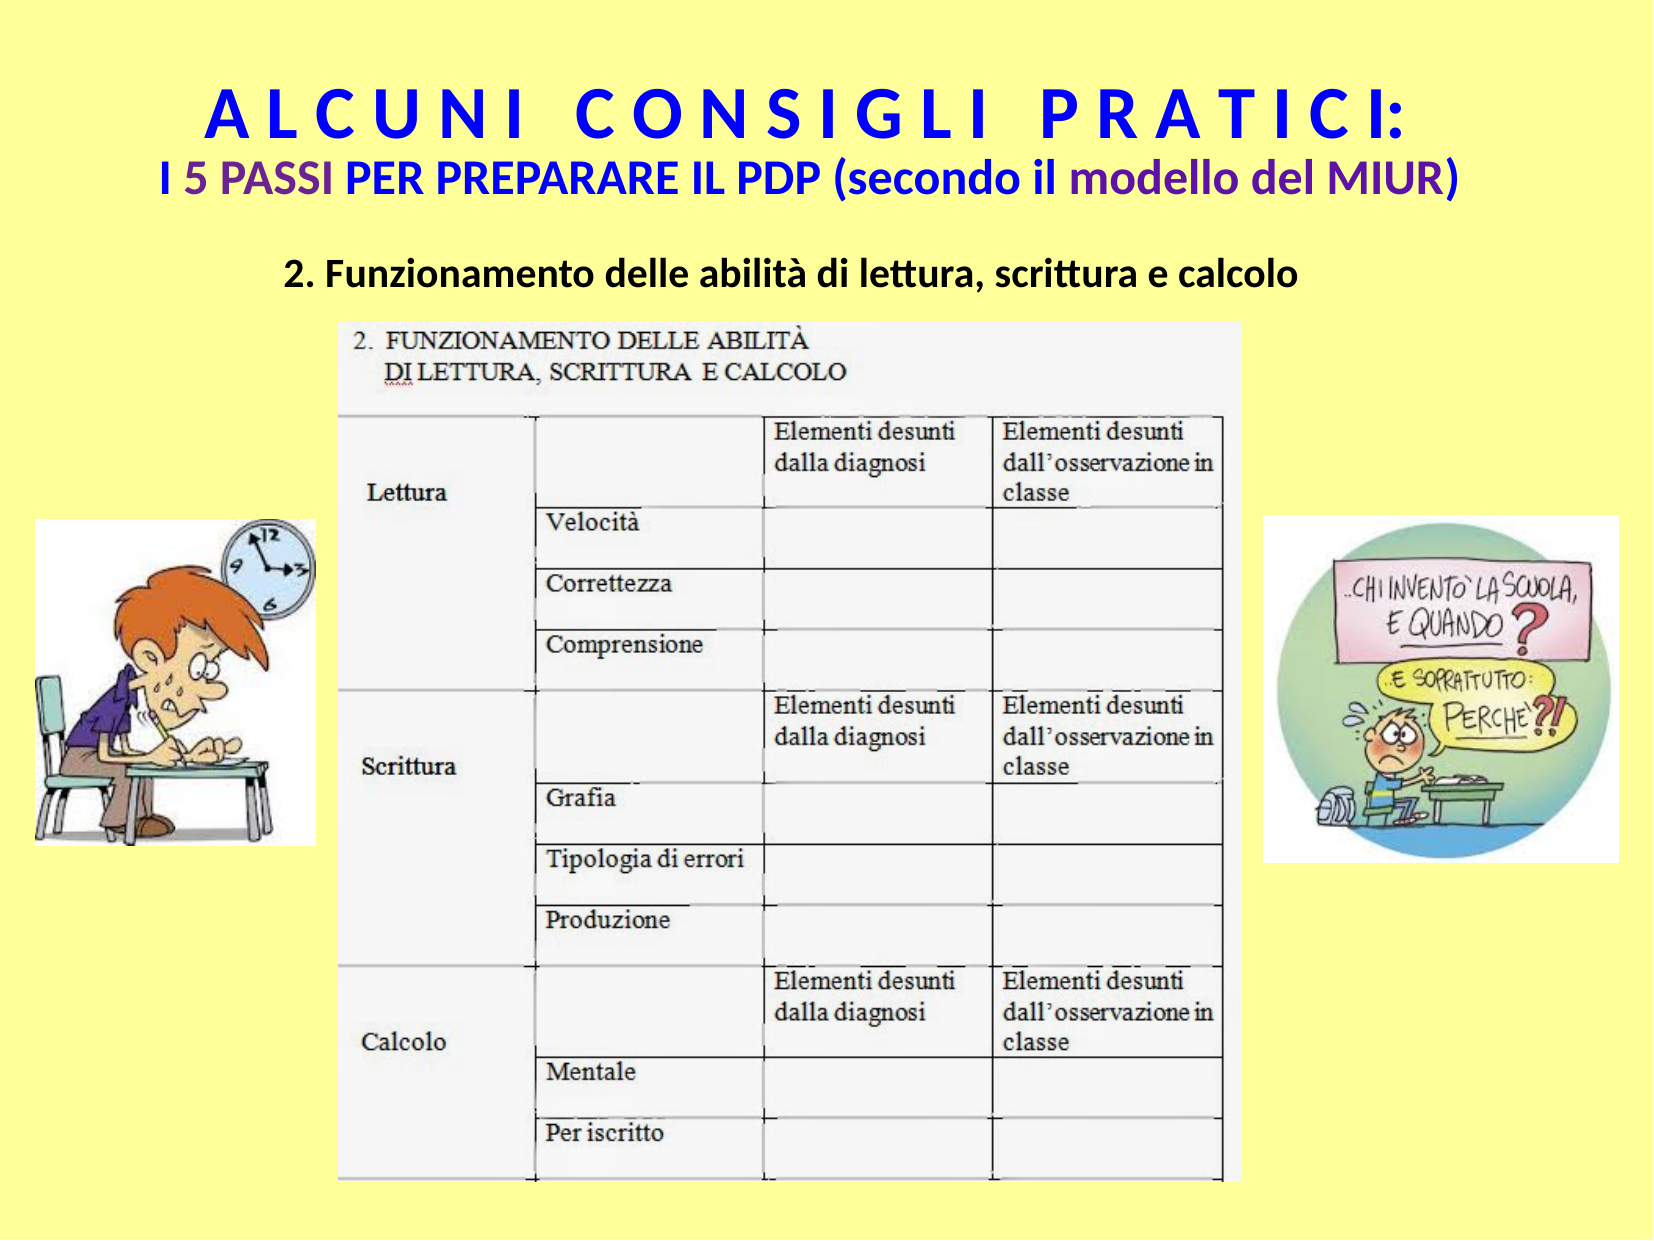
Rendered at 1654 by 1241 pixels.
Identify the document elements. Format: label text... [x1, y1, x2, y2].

picture [35, 519, 316, 846]
title A L C U N I C O N S I G L I P R A T I C I: I 5 PASSI PER PREPARARE IL PDP (secondo il modello del MIUR) [70, 40, 1560, 249]
picture [1263, 515, 1619, 863]
list 2. Funzionamento delle abilità di lettura, scrittura e calcolo [165, 256, 1418, 1075]
picture [338, 321, 1241, 1182]
